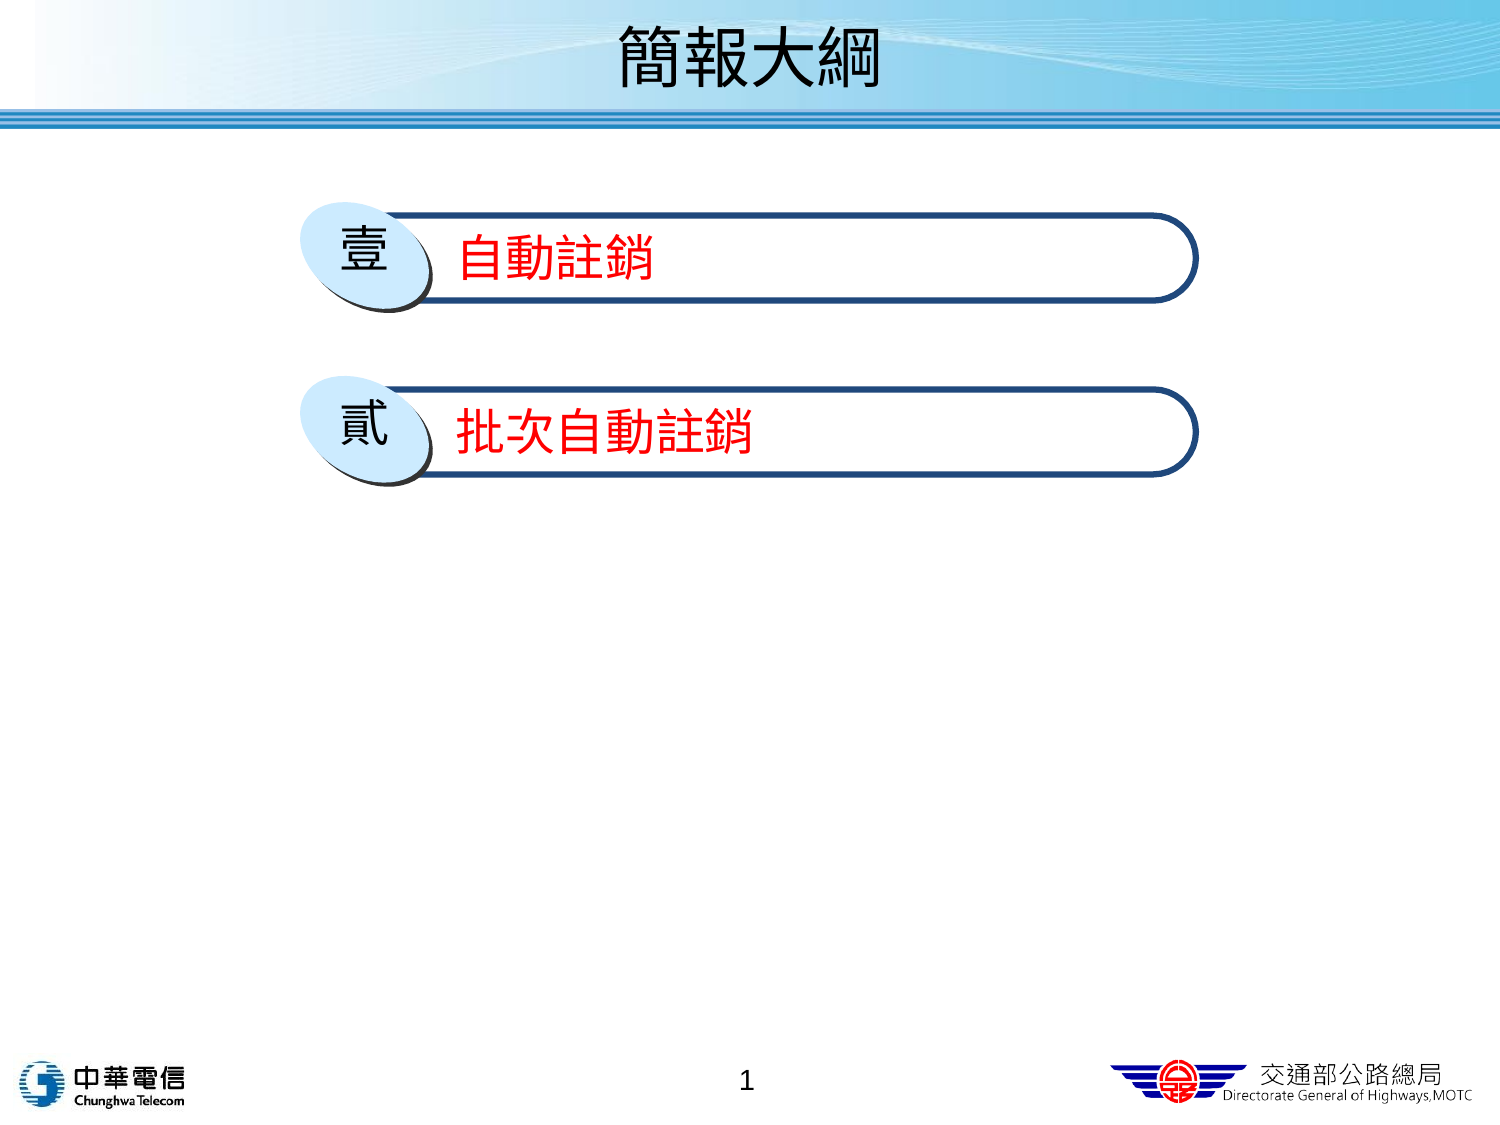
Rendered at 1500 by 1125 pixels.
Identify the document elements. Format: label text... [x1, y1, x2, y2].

text_box 壹 [337, 215, 392, 280]
text_box 自動註銷 [452, 224, 658, 289]
text_box 貳 [337, 389, 392, 454]
text_box 1 [732, 1057, 780, 1113]
title 簡報大綱 [614, 13, 886, 99]
picture [0, 0, 1500, 129]
text_box [300, 202, 433, 313]
text_box 批次自動註銷 [452, 398, 758, 463]
picture [13, 1053, 185, 1112]
text_box [300, 375, 433, 487]
picture [1109, 1059, 1472, 1104]
